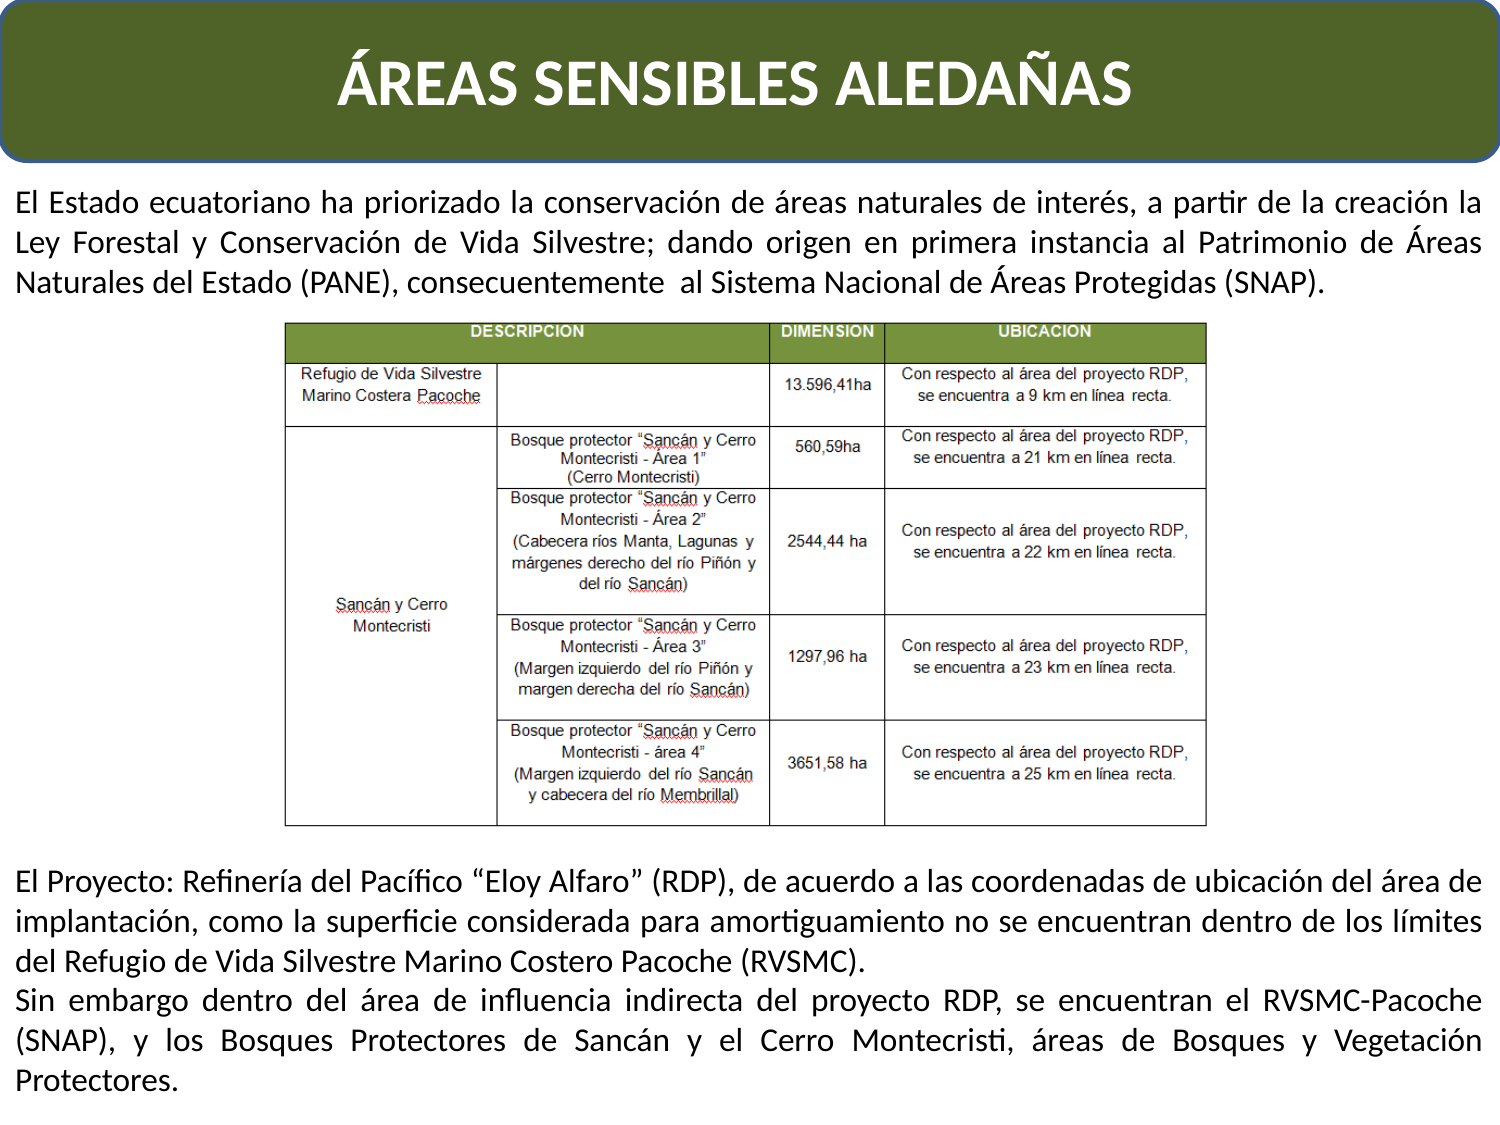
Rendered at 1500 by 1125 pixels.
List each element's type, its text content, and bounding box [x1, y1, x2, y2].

text_box El Estado ecuatoriano ha priorizado la conservación de áreas naturales de interés, a partir de la creación la Ley Forestal y Conservación de Vida Silvestre; dando origen en primera instancia al Patrimonio de Áreas Naturales del Estado (PANE), consecuentemente al Sistema Nacional de Áreas Protegidas (SNAP). El Proyecto: Refinería del Pacífico “Eloy Alfaro” (RDP), de acuerdo a las coordenadas de ubicación del área de implantación, como la superficie considerada para amortiguamiento no se encuentran dentro de los límites del Refugio de Vida Silvestre Marino Costero Pacoche (RVSMC). Sin embargo dentro del área de influencia indirecta del proyecto RDP, se encuentran el RVSMC-Pacoche (SNAP), y los Bosques Protectores de Sancán y el Cerro Montecristi, áreas de Bosques y Vegetación Protectores. [0, 172, 1500, 1125]
picture [275, 314, 1223, 836]
text_box ÁREAS SENSIBLES ALEDAÑAS [0, 31, 1471, 127]
text_box [0, 0, 1500, 161]
